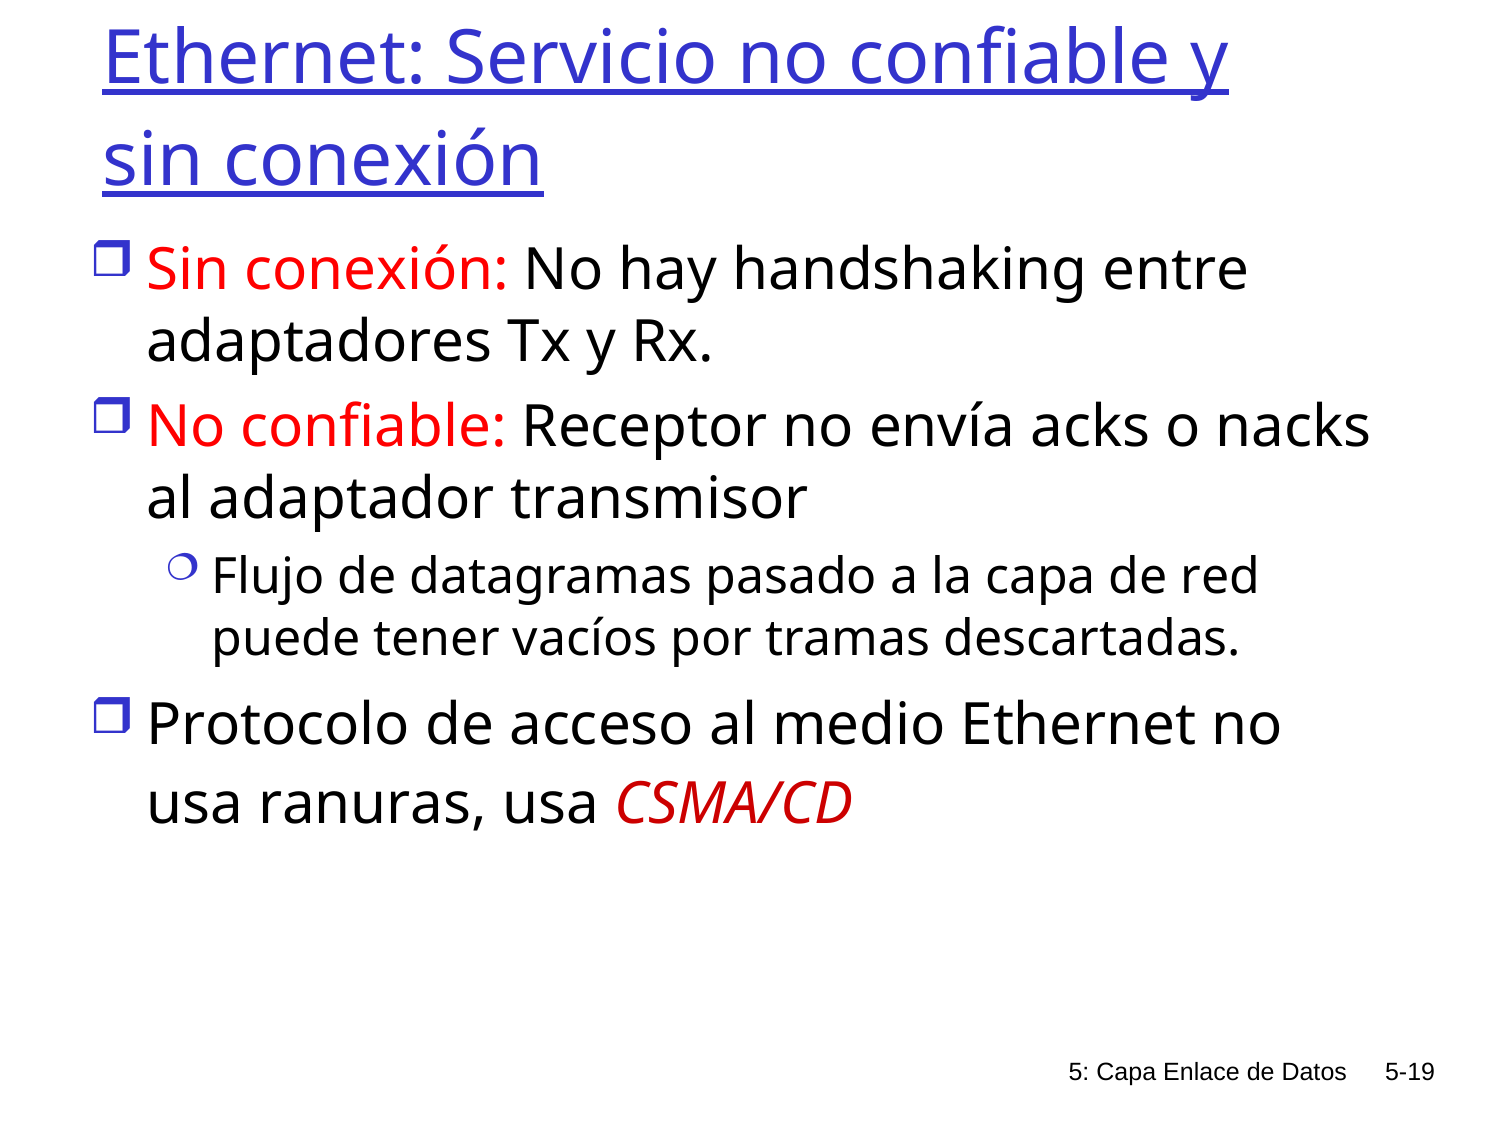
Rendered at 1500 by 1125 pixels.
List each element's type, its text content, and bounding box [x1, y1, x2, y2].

title Ethernet: Servicio no confiable y sin conexión [87, 15, 1363, 196]
list Sin conexión: No hay handshaking entre adaptadores Tx y Rx. No confiable: Receptor no envía acks o nacks al adaptador transmisor Flujo de datagramas pasado a la capa de red puede tener vacíos por tramas descartadas. Protocolo de acceso al medio Ethernet no usa ranuras, usa CSMA/CD [75, 224, 1388, 1013]
